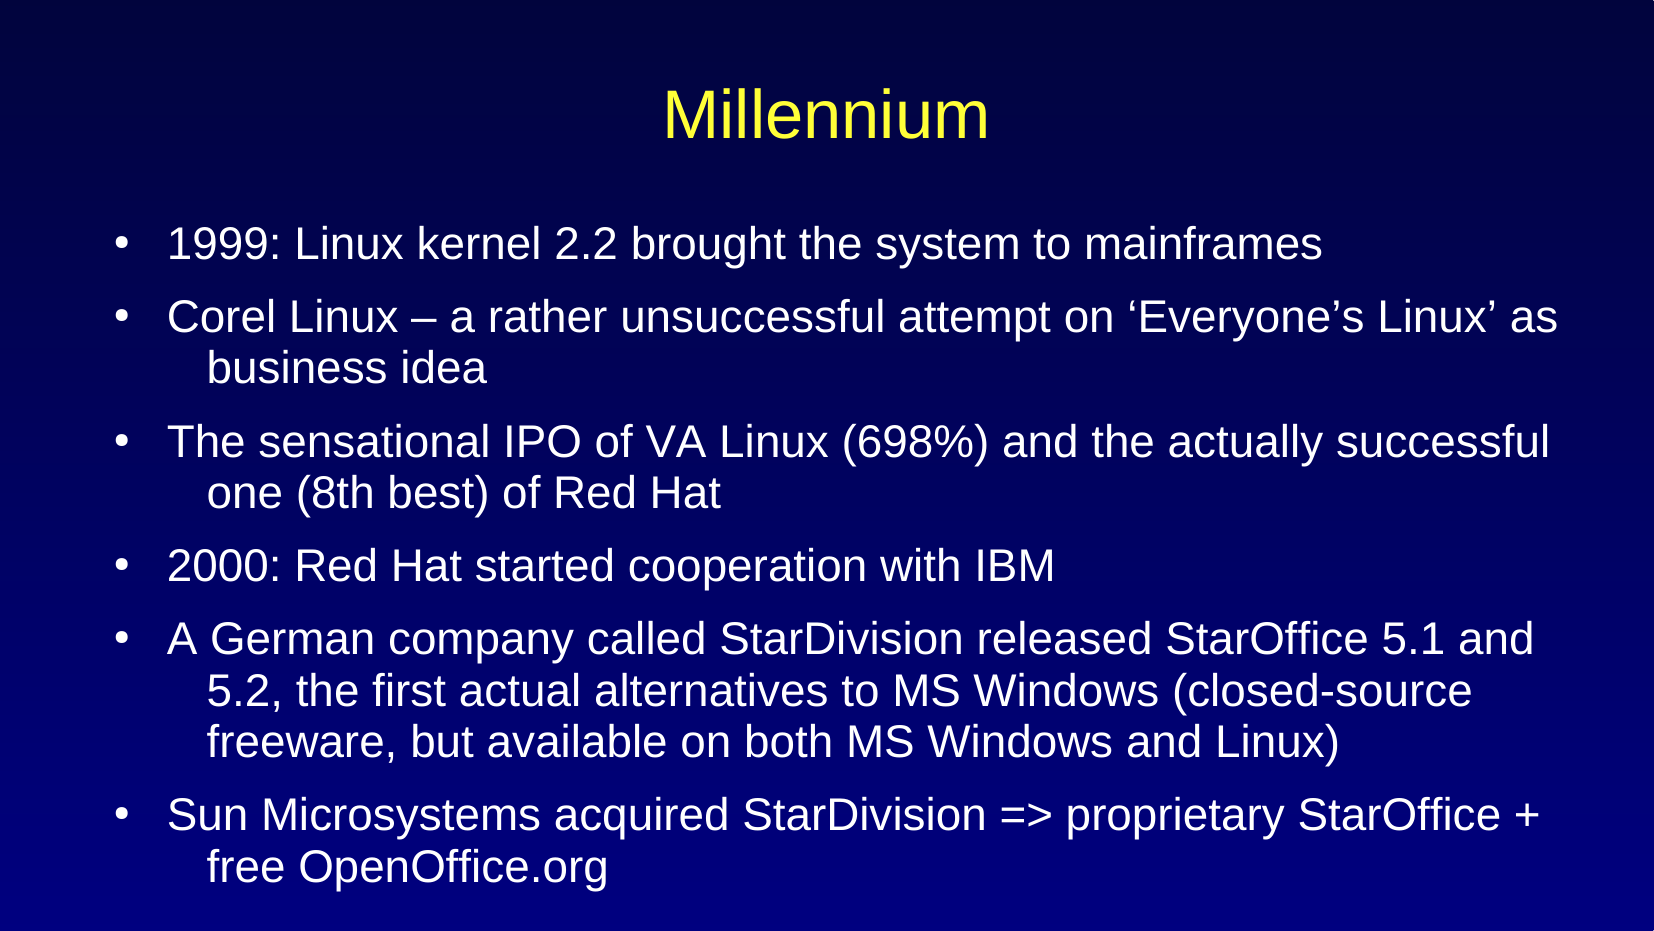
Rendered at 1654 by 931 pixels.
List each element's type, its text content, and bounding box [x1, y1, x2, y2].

list 1999: Linux kernel 2.2 brought the system to mainframes Corel Linux – a rather unsuccessful attempt on ‘Everyone’s Linux’ as business idea The sensational IPO of VA Linux (698%) and the actually successful one (8th best) of Red Hat 2000: Red Hat started cooperation with IBM A German company called StarDivision released StarOffice 5.1 and 5.2, the first actual alternatives to MS Windows (closed-source freeware, but available on both MS Windows and Linux) Sun Microsystems acquired StarDivision => proprietary StarOffice + free OpenOffice.org [82, 217, 1571, 892]
title Millennium [82, 37, 1571, 193]
